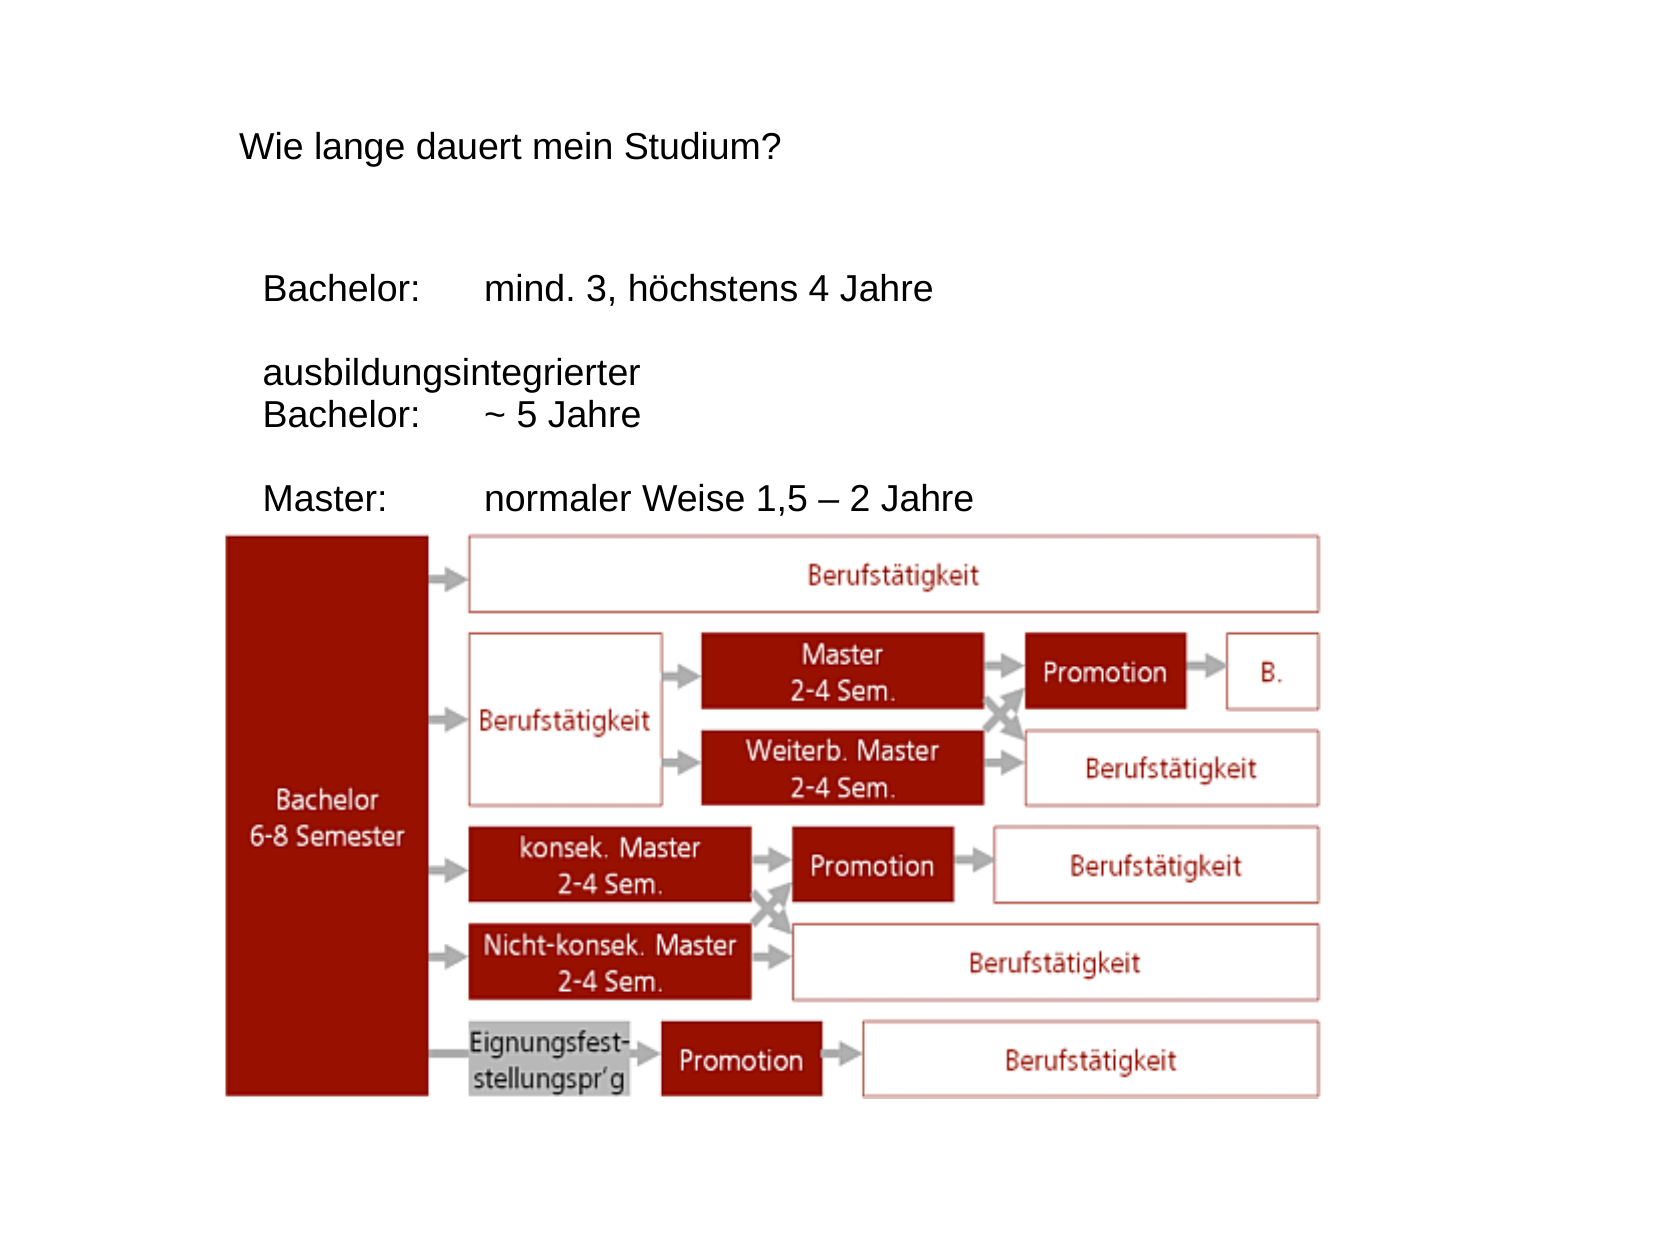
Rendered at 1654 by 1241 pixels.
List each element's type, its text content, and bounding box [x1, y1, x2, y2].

text_box Wie lange dauert mein Studium? [224, 118, 1312, 175]
text_box Bachelor: mind. 3, höchstens 4 Jahre ausbildungsintegrierter Bachelor: ~ 5 Jahre Master: normaler Weise 1,5 – 2 Jahre [248, 259, 1382, 527]
picture [216, 526, 1335, 1099]
